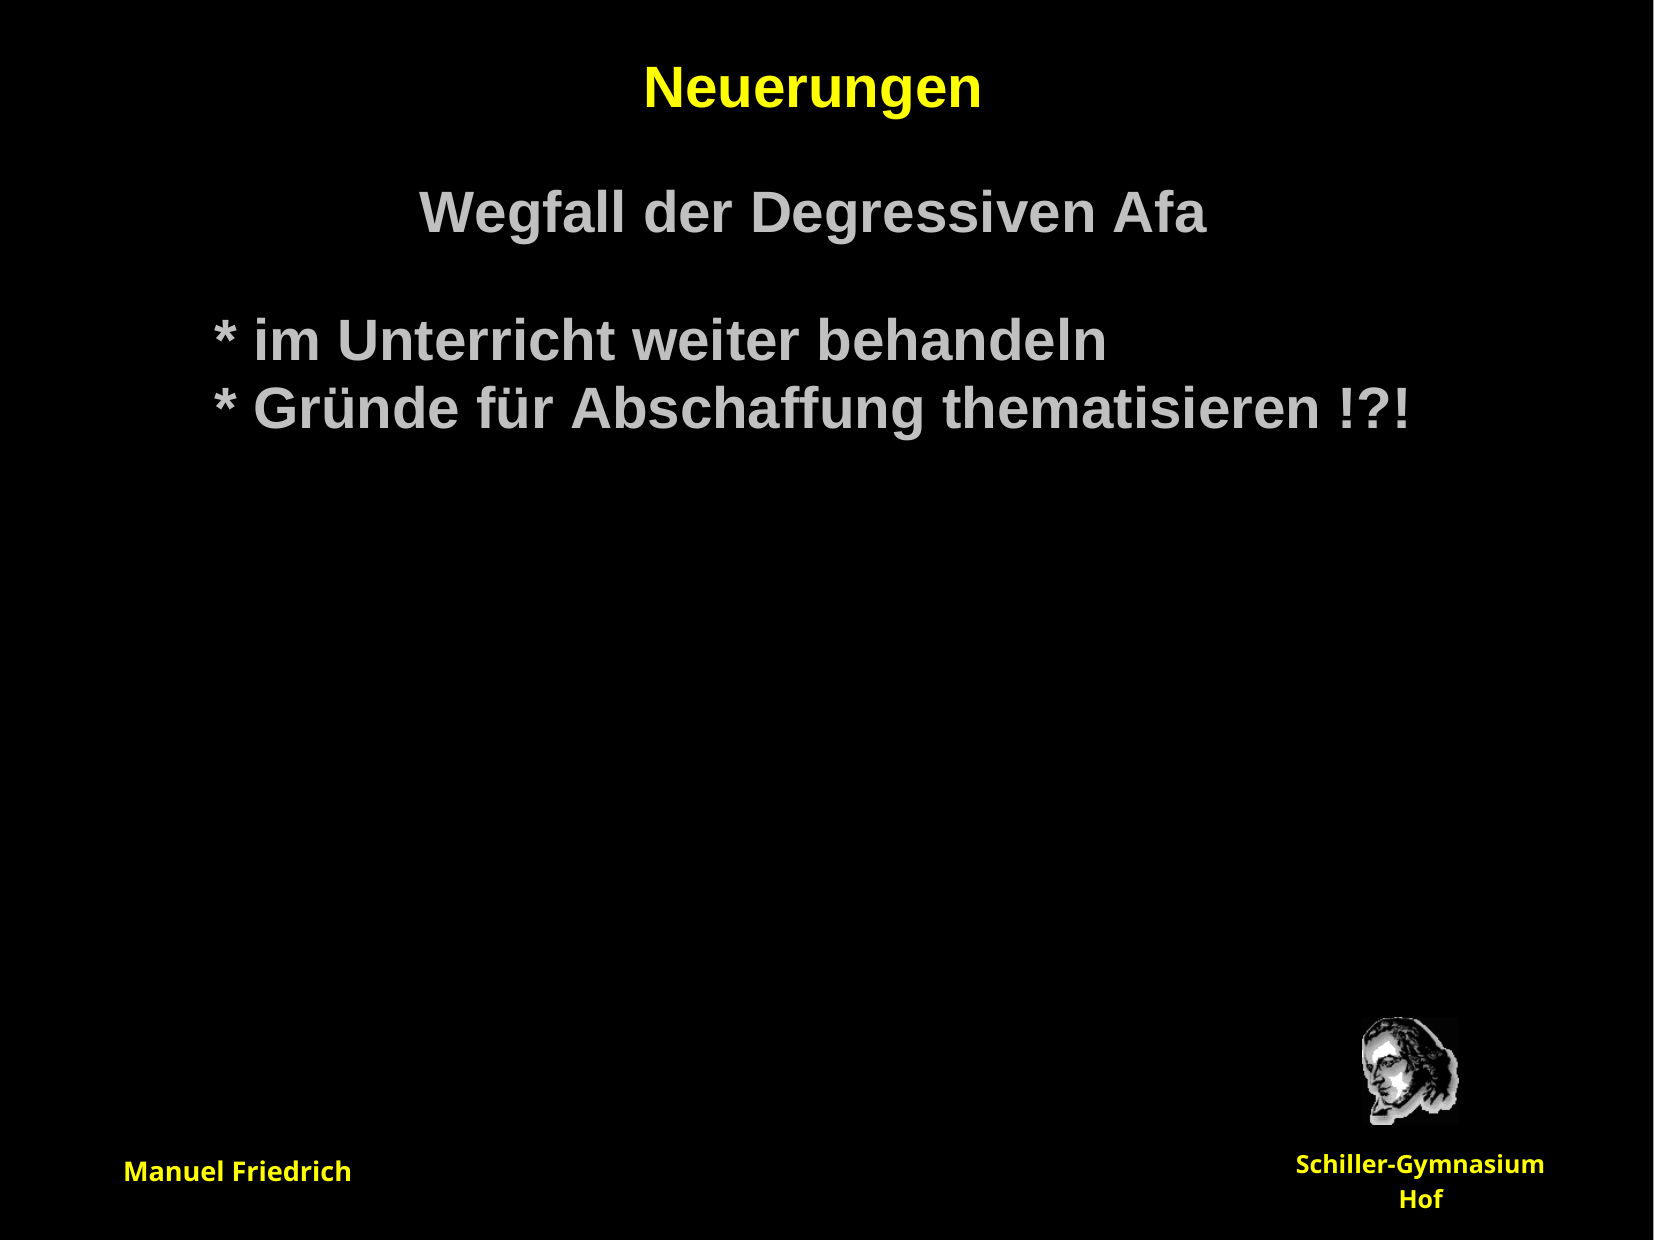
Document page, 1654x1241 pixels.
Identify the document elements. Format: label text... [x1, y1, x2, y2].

text_box Neuerungen Wegfall der Degressiven Afa * im Unterricht weiter behandeln * Gründe für Abschaffung thematisieren !?! [214, 59, 1414, 509]
text_box Schiller-Gymnasium Hof [1295, 1145, 1546, 1216]
text_box Manuel Friedrich [123, 1151, 353, 1191]
picture [1362, 1017, 1459, 1126]
